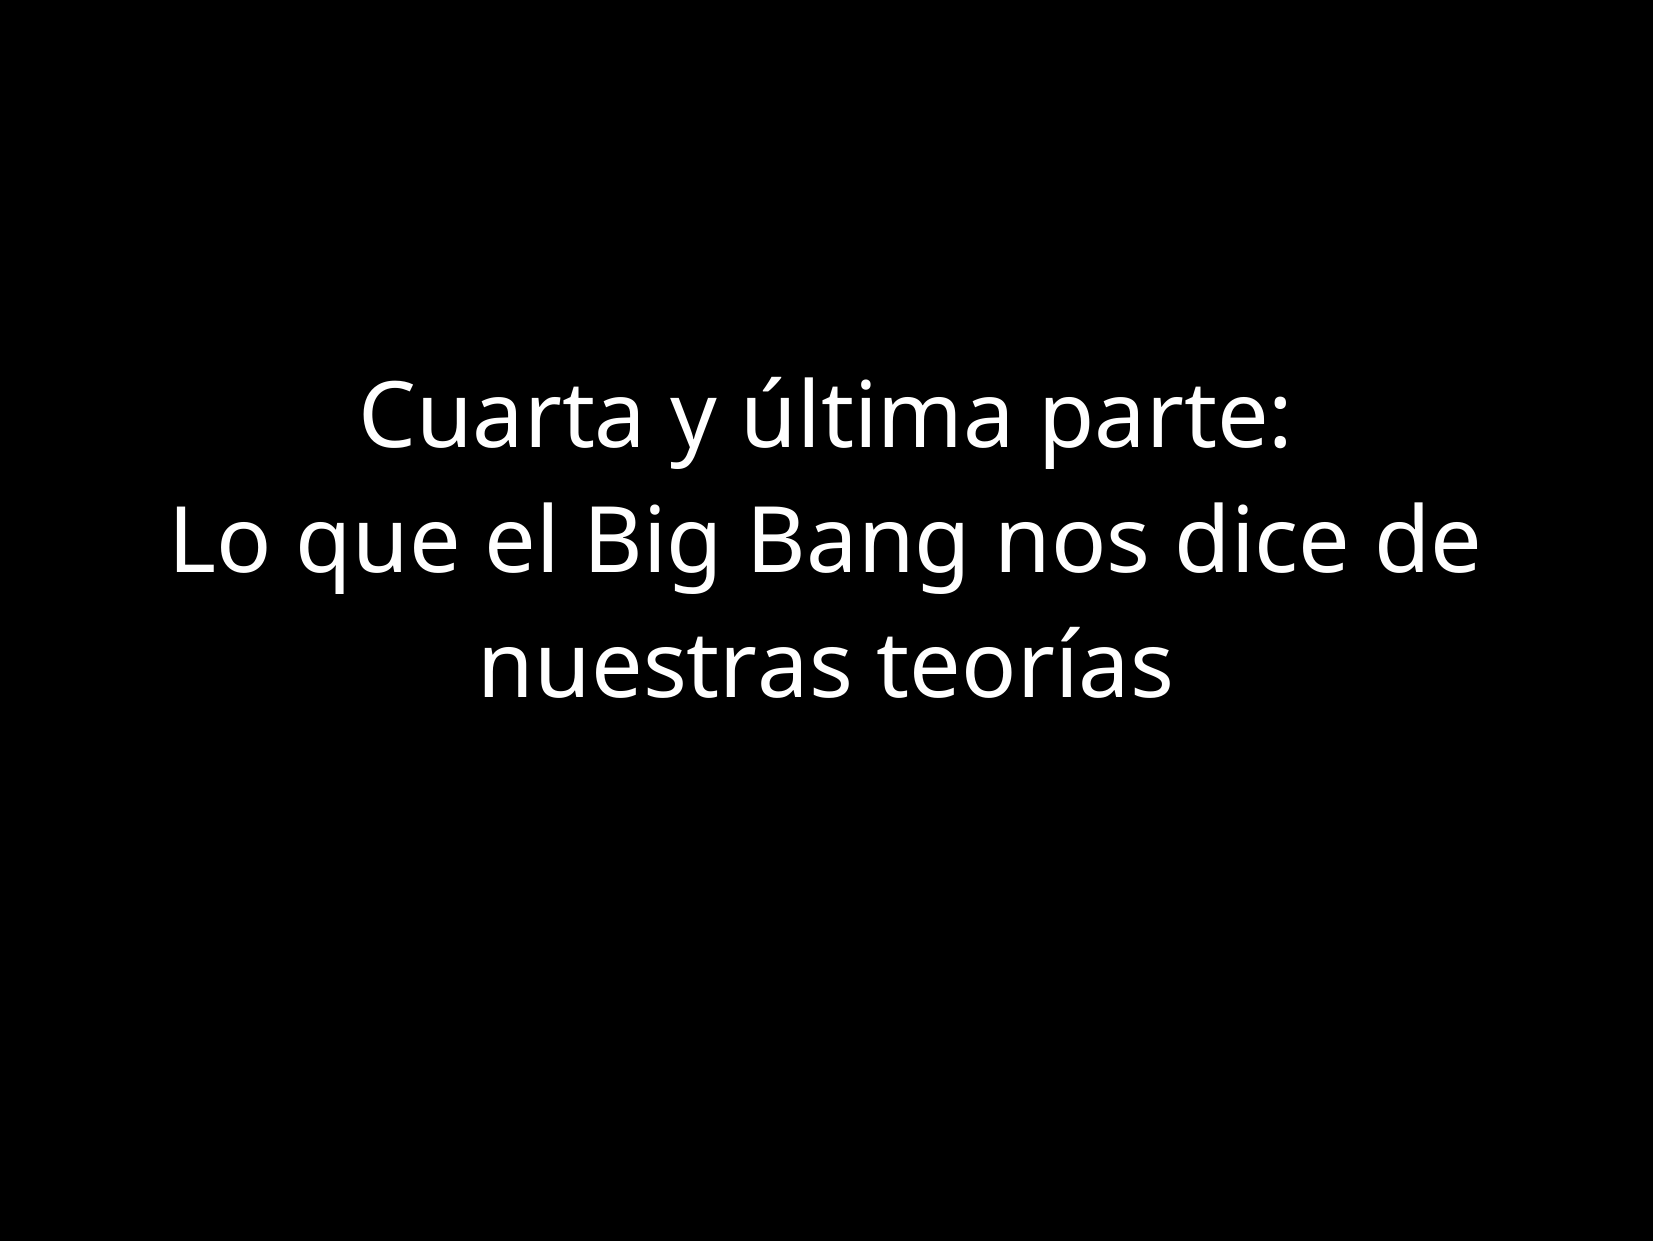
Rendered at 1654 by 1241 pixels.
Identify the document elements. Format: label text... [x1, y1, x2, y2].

title Cuarta y última parte: Lo que el Big Bang nos dice de nuestras teorías [82, 321, 1571, 753]
